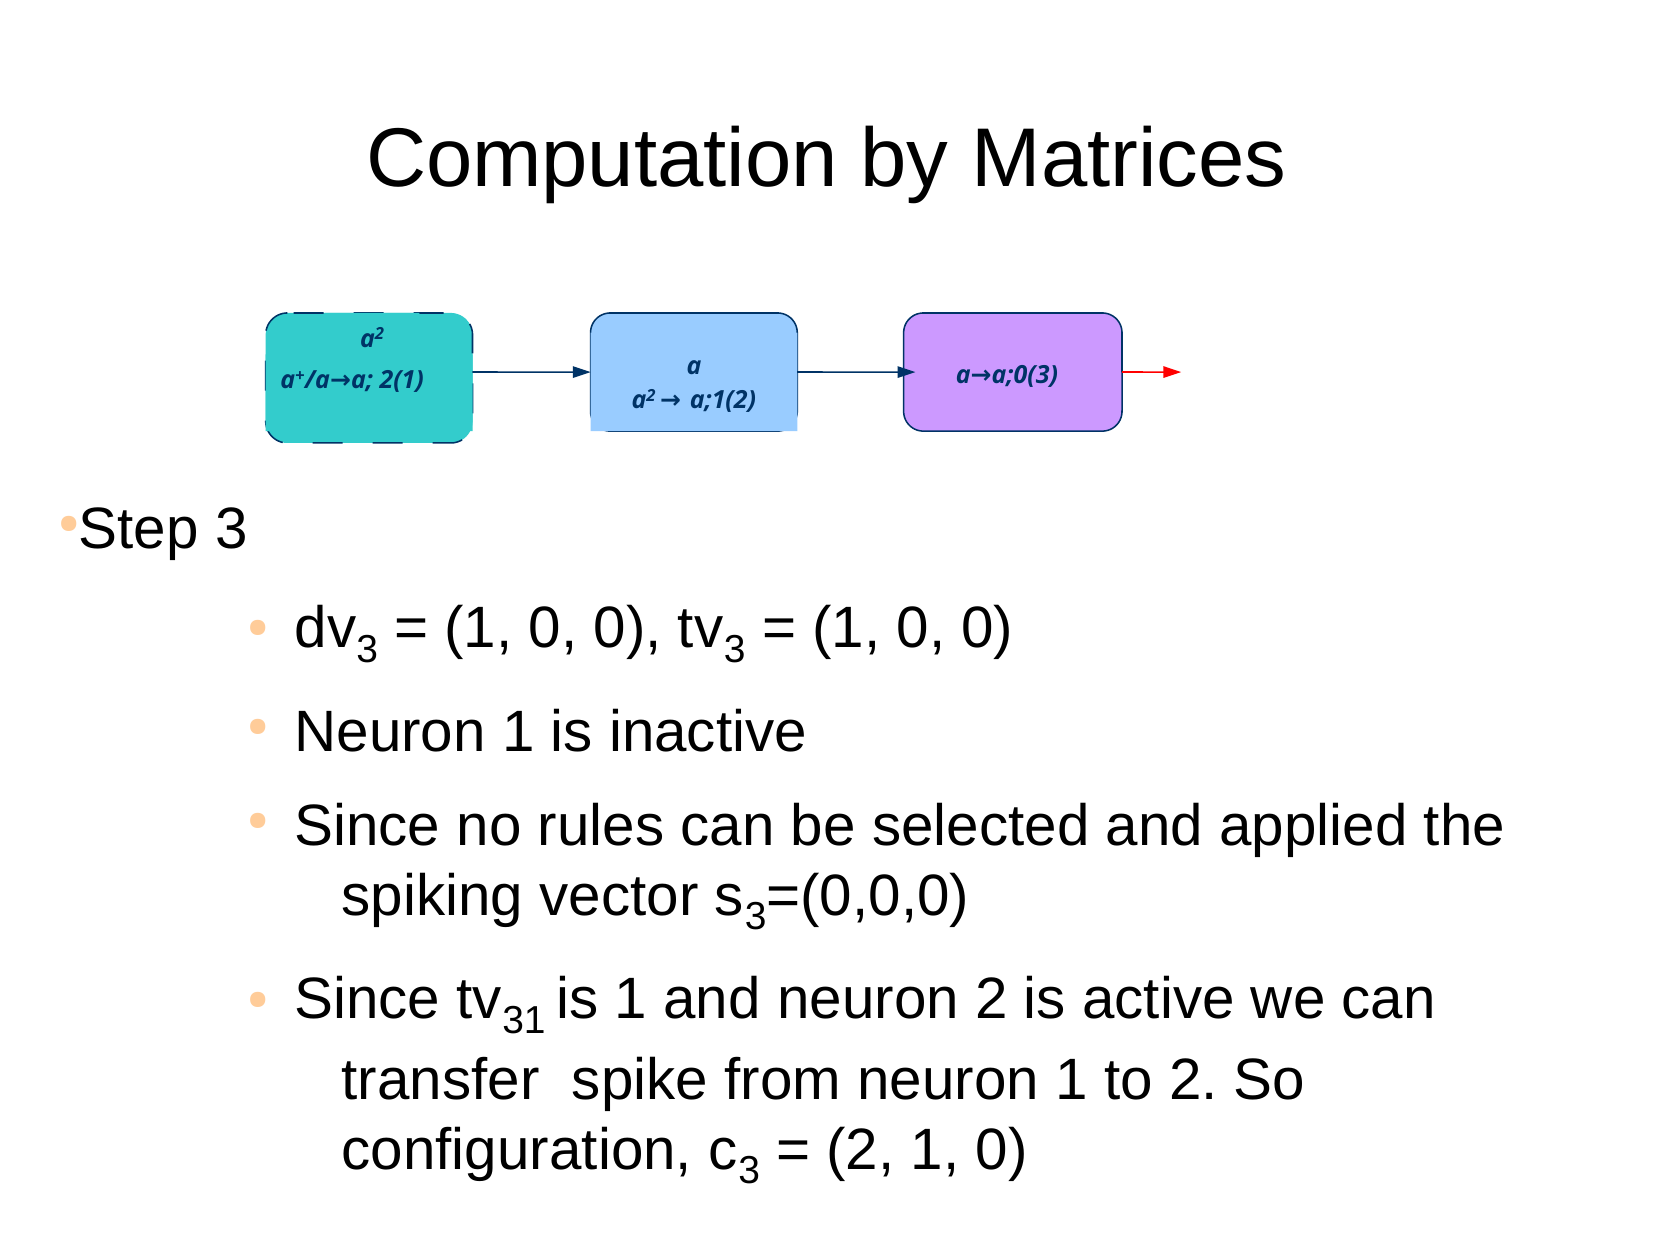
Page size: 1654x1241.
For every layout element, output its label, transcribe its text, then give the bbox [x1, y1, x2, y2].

text_box [903, 312, 1123, 432]
text_box a a2 → a;1(2) [590, 332, 798, 432]
text_box a2 [324, 312, 420, 349]
text_box a→a;0(3) [921, 315, 1093, 405]
text_box a+/a→a; 2(1) [265, 354, 473, 432]
list Step 3 dv3 = (1, 0, 0), tv3 = (1, 0, 0) Neuron 1 is inactive Since no rules can be selected and applied the spiking vector s3=(0,0,0) Since tv31 is 1 and neuron 2 is active we can transfer spike from neuron 1 to 2. So configuration, c3 = (2, 1, 0) [58, 291, 1630, 1241]
text_box [590, 312, 798, 332]
title Computation by Matrices [82, 49, 1571, 257]
text_box [268, 432, 470, 443]
text_box [265, 312, 473, 354]
